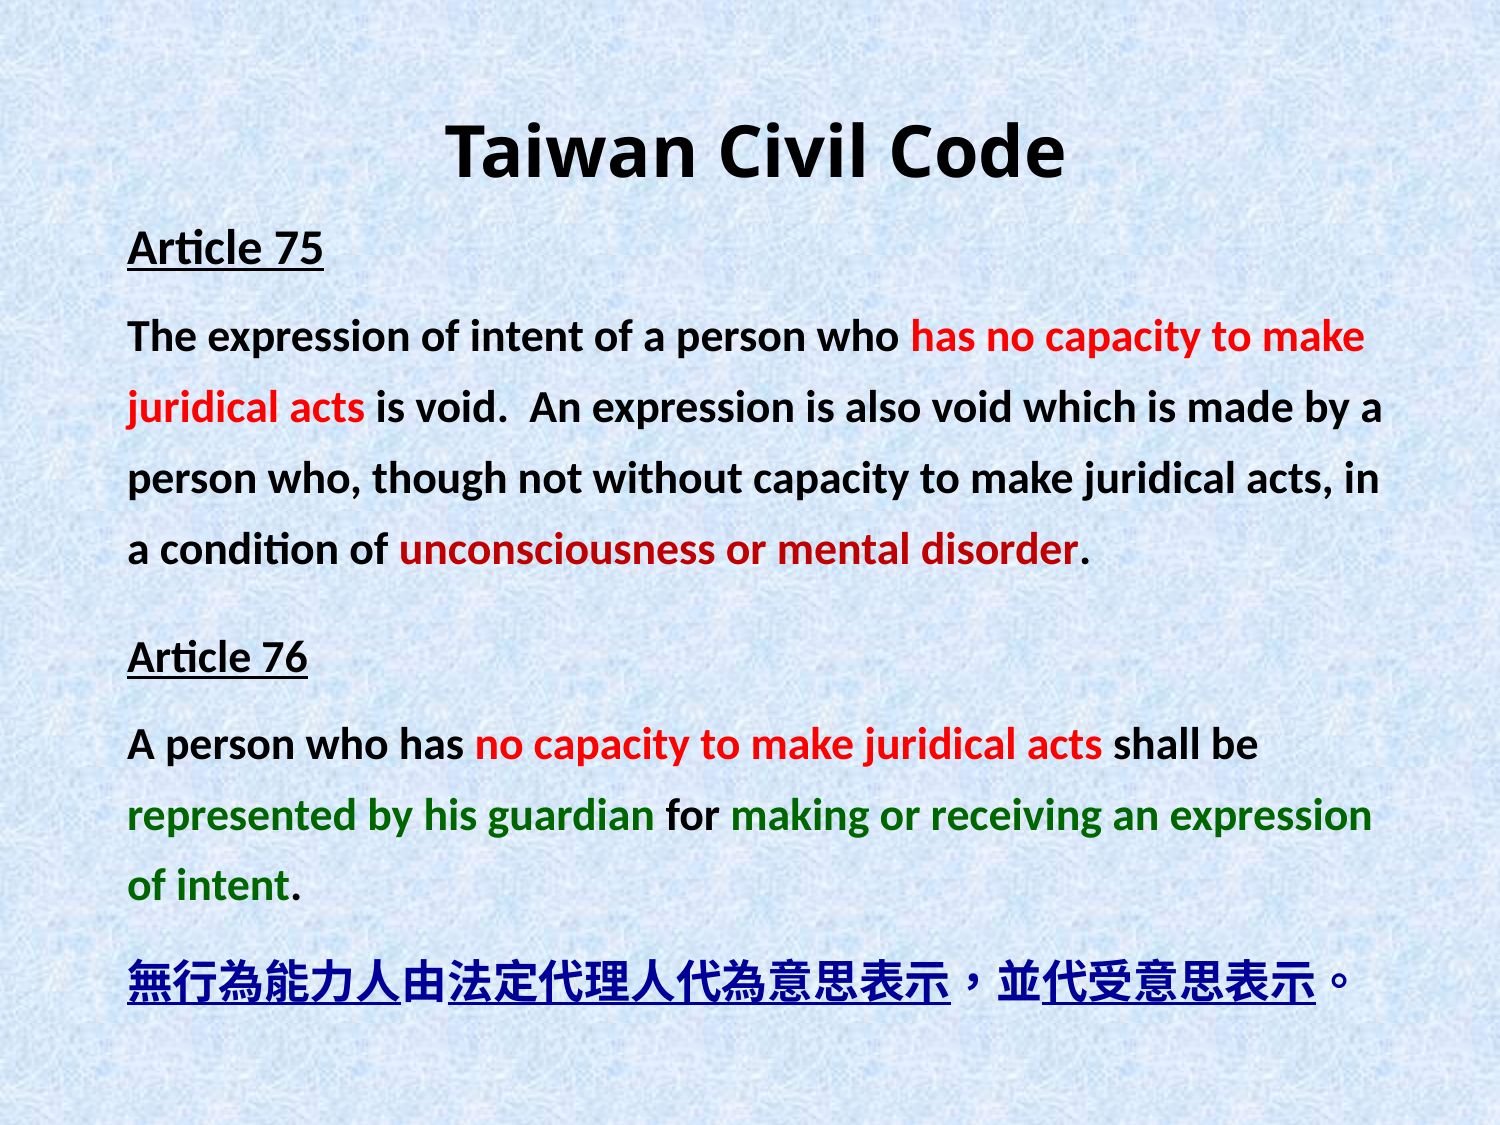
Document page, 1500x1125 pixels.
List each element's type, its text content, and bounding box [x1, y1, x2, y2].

list Article 75 The expression of intent of a person who has no capacity to make juridical acts is void. An expression is also void which is made by a person who, though not without capacity to make juridical acts, in a condition of unconsciousness or mental disorder. Article 76 A person who has no capacity to make juridical acts shall be represented by his guardian for making or receiving an expression of intent. 無行為能力人由法定代理人代為意思表示，並代受意思表示。 [112, 196, 1406, 1066]
title Taiwan Civil Code [88, 54, 1424, 273]
